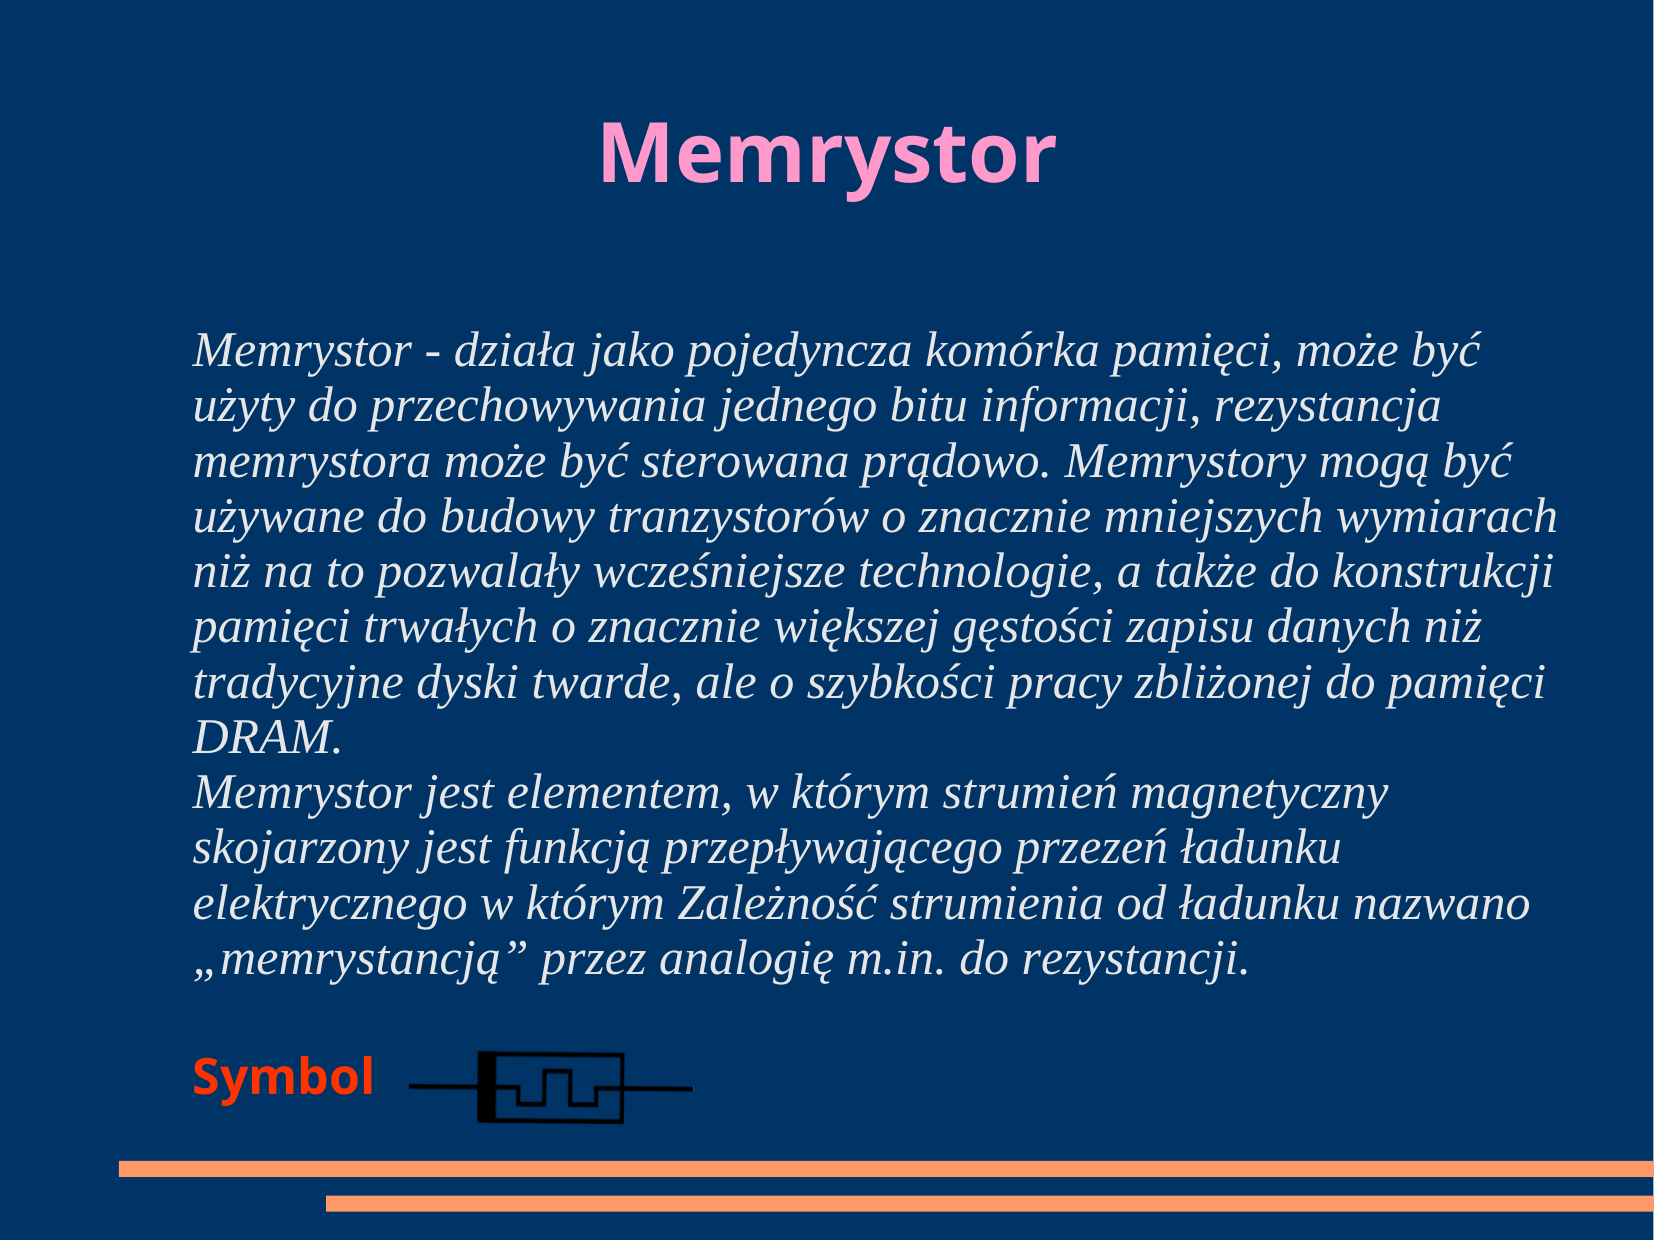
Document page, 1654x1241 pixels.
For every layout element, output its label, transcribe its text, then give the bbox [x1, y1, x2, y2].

list Memrystor - działa jako pojedyncza komórka pamięci, może być użyty do przechowywania jednego bitu informacji, rezystancja memrystora może być sterowana prądowo. Memrystory mogą być używane do budowy tranzystorów o znacznie mniejszych wymiarach niż na to pozwalały wcześniejsze technologie, a także do konstrukcji pamięci trwałych o znacznie większej gęstości zapisu danych niż tradycyjne dyski twarde, ale o szybkości pracy zbliżonej do pamięci DRAM. Memrystor jest elementem, w którym strumień magnetyczny skojarzony jest funkcją przepływającego przezeń ładunku elektrycznego w którym Zależność strumienia od ładunku nazwano „memrystancją” przez analogię m.in. do rezystancji. Symbol [121, 322, 1561, 1229]
title Memrystor [121, 46, 1534, 254]
picture [407, 1003, 694, 1170]
